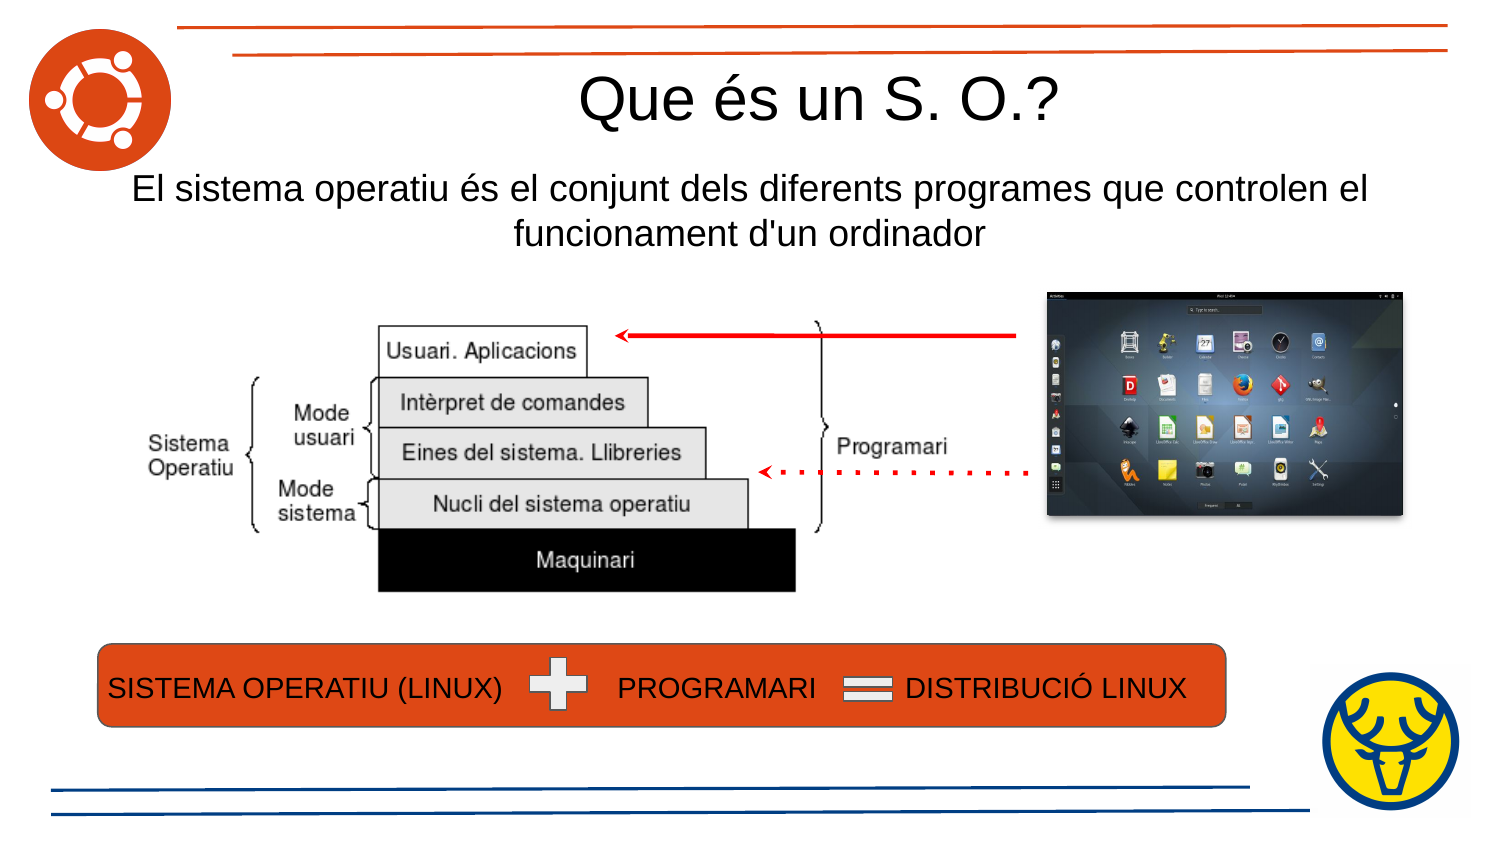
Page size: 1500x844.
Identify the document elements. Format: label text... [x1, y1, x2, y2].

picture [1310, 664, 1471, 818]
picture [1038, 288, 1412, 529]
text_box PROGRAMARI [597, 654, 838, 710]
subtitle El sistema operatiu és el conjunt dels diferents programes que controlen el funcionament d'un ordinador [51, 148, 1449, 264]
picture [29, 29, 171, 171]
text_box [97, 643, 1226, 727]
text_box DISTRIBUCIÓ LINUX [876, 654, 1217, 721]
text_box SISTEMA OPERATIU (LINUX) [90, 654, 520, 711]
title Que és un S. O.? [190, 65, 1449, 148]
picture [136, 288, 956, 607]
